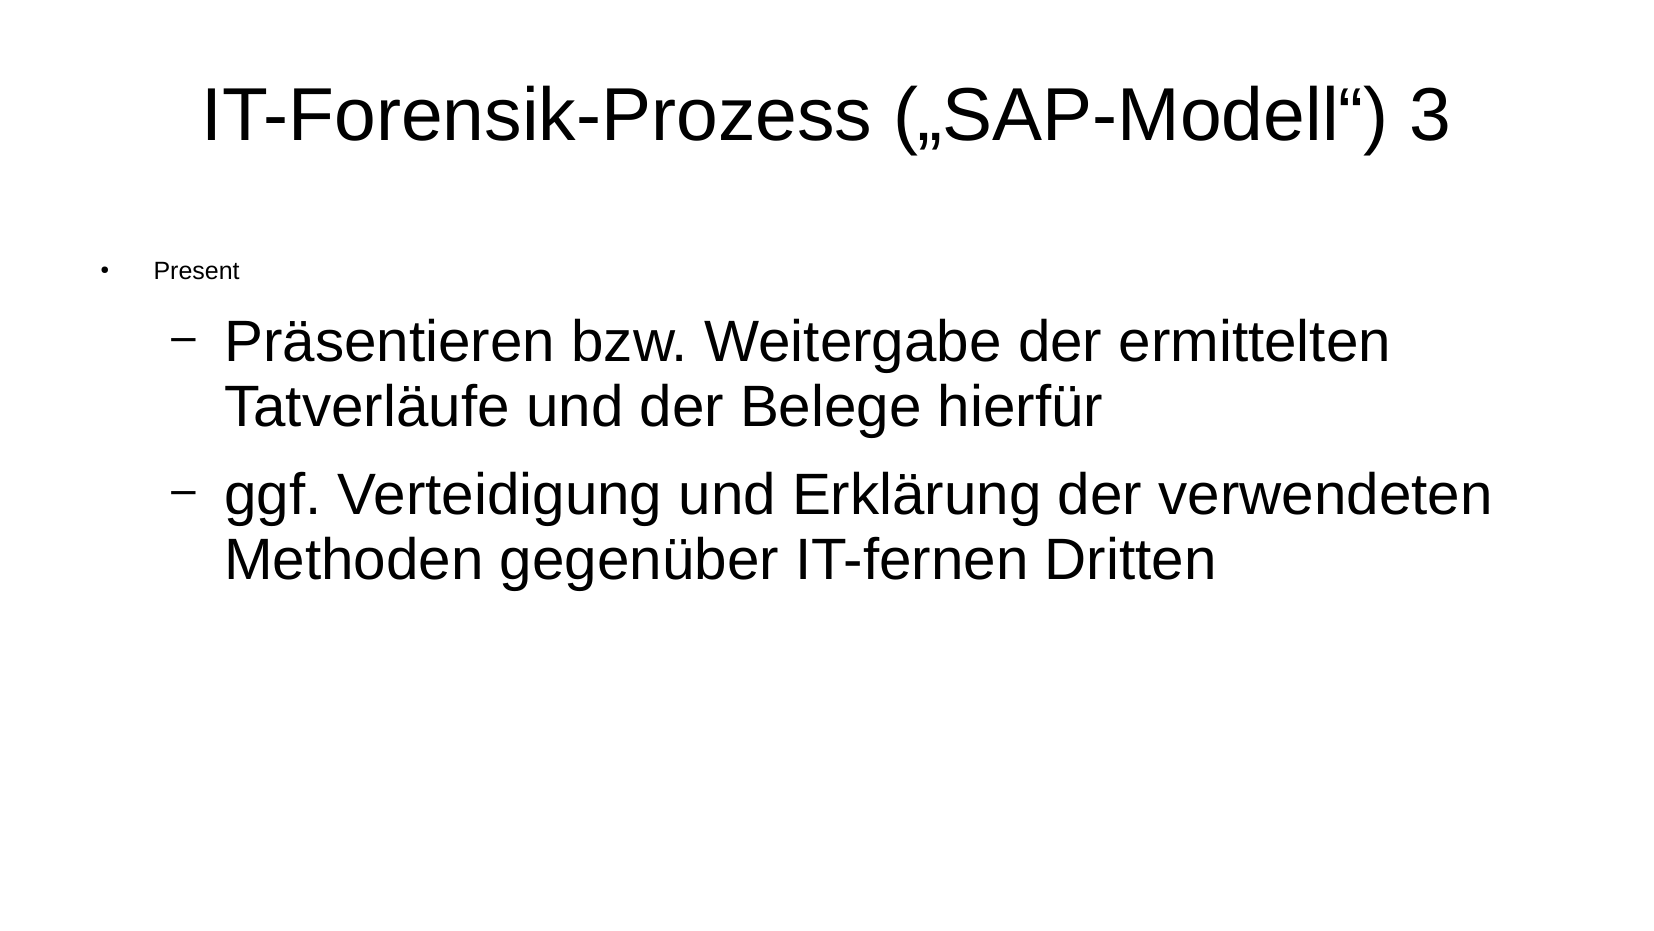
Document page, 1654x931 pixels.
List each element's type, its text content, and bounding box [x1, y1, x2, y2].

list Present Präsentieren bzw. Weitergabe der ermittelten Tatverläufe und der Belege hierfür ggf. Verteidigung und Erklärung der verwendeten Methoden gegenüber IT-fernen Dritten [82, 217, 1571, 758]
title IT-Forensik-Prozess („SAP-Modell“) 3 [82, 37, 1571, 193]
